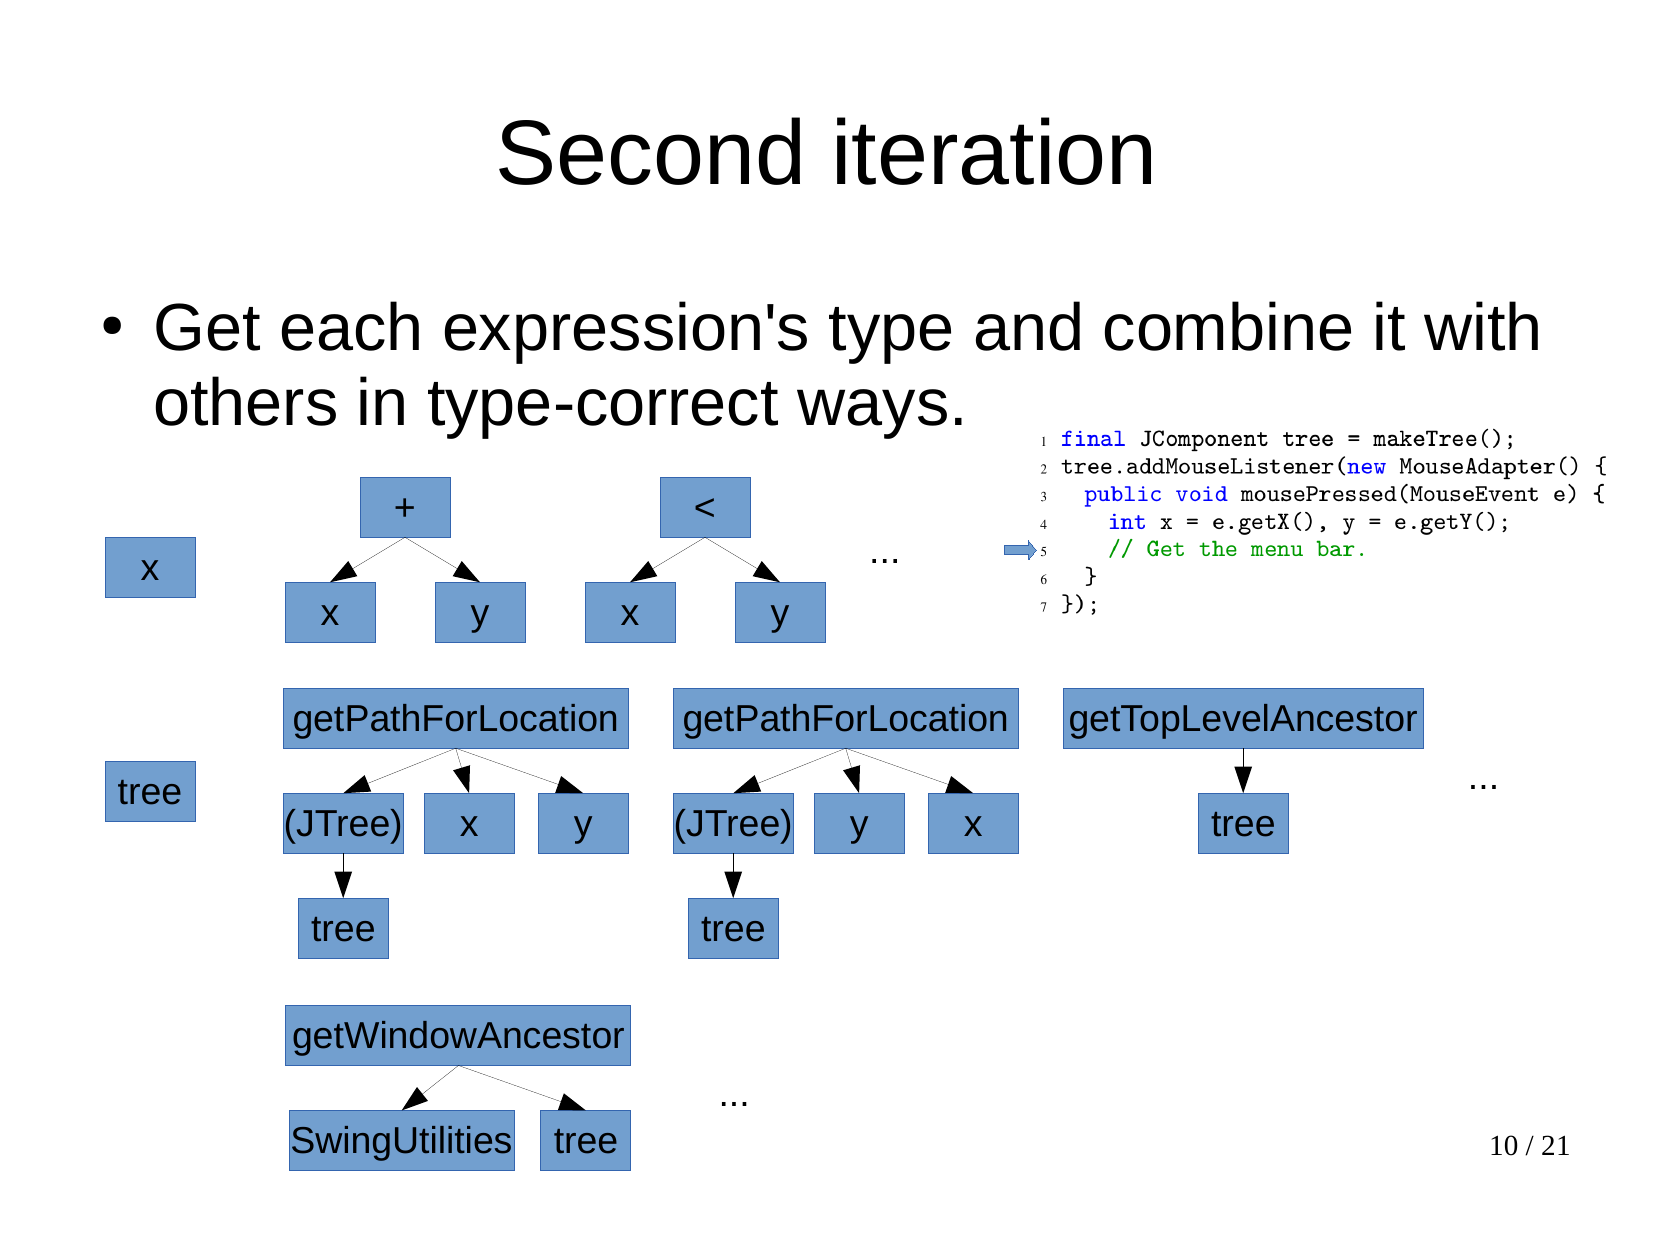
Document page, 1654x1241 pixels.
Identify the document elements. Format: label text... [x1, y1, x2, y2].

list Get each expression's type and combine it with others in type-correct ways. [82, 290, 1571, 1010]
text_box (JTree) [673, 793, 794, 854]
text_box x [285, 582, 376, 643]
picture [1040, 428, 1606, 616]
text_box [1004, 540, 1037, 560]
text_box tree [688, 898, 779, 959]
text_box y [814, 793, 905, 854]
text_box x [105, 537, 196, 598]
text_box (JTree) [283, 793, 404, 854]
text_box < [660, 477, 751, 538]
text_box SwingUtilities [289, 1110, 515, 1171]
text_box tree [298, 898, 389, 959]
text_box tree [1198, 793, 1289, 854]
text_box x [928, 793, 1019, 854]
text_box tree [540, 1110, 631, 1171]
text_box y [538, 793, 629, 854]
text_box x [585, 582, 676, 643]
text_box x [424, 793, 515, 854]
text_box + [360, 477, 451, 538]
text_box y [735, 582, 826, 643]
text_box ... [854, 522, 916, 580]
title Second iteration [82, 49, 1571, 257]
text_box y [435, 582, 526, 643]
text_box getPathForLocation [283, 688, 629, 749]
text_box getWindowAncestor [285, 1005, 631, 1066]
text_box getPathForLocation [673, 688, 1019, 749]
text_box tree [105, 761, 196, 822]
text_box getTopLevelAncestor [1063, 688, 1424, 749]
text_box ... [1453, 748, 1515, 806]
text_box ... [703, 1065, 766, 1122]
